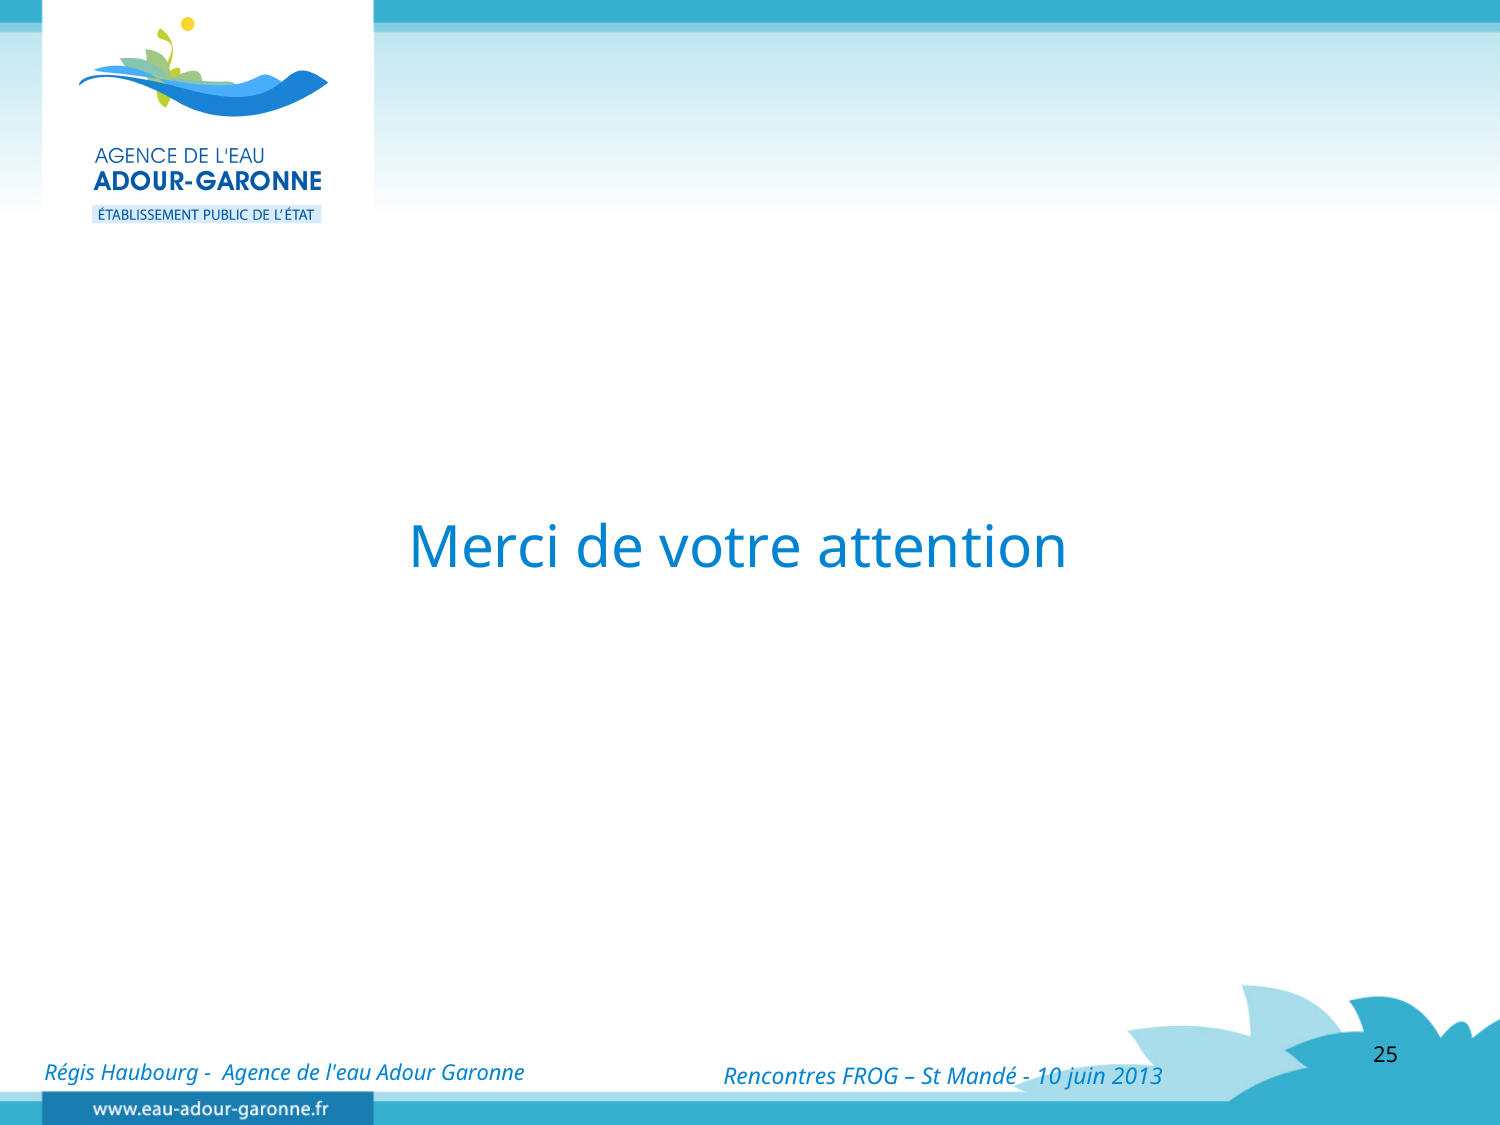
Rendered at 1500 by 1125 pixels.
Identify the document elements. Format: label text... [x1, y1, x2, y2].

picture [0, 0, 1500, 1125]
list Merci de votre attention [29, 501, 1448, 1125]
